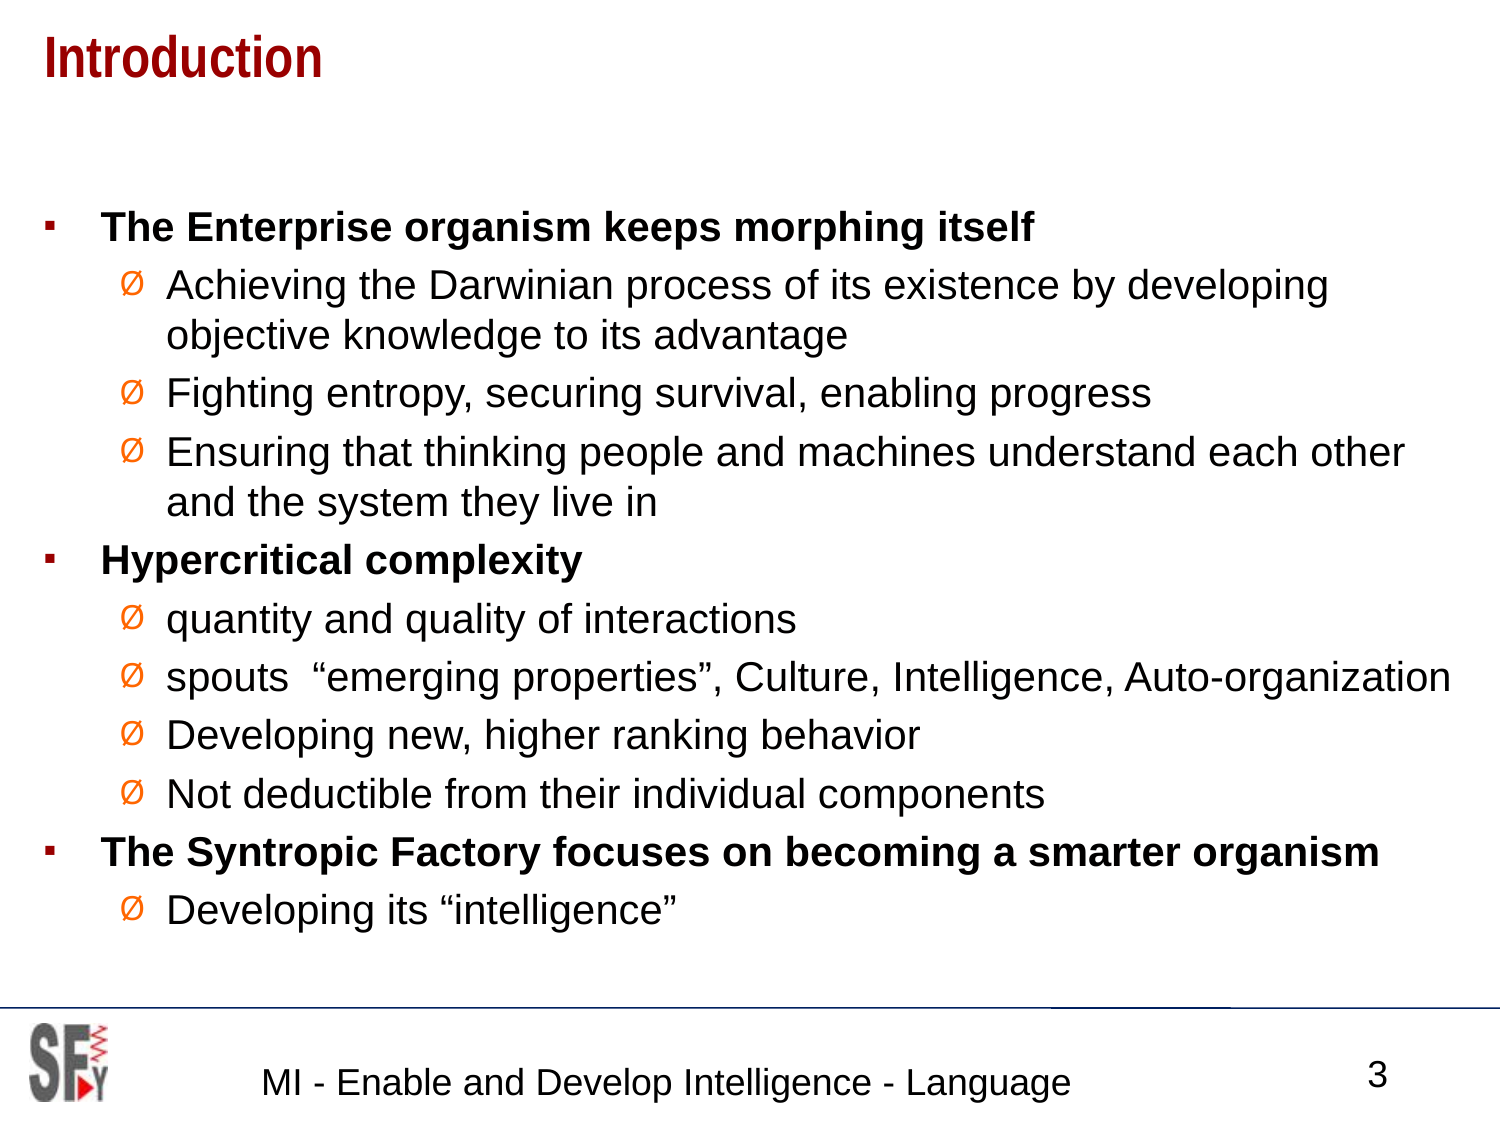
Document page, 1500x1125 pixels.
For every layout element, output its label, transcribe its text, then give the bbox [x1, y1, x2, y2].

footer MI - Enable and Develop Intelligence - Language [246, 1042, 1266, 1103]
picture [29, 1023, 108, 1102]
slide_number <numéro> [1352, 1034, 1490, 1103]
list The Enterprise organism keeps morphing itself Achieving the Darwinian process of its existence by developing objective knowledge to its advantage Fighting entropy, securing survival, enabling progress Ensuring that thinking people and machines understand each other and the system they live in Hypercritical complexity quantity and quality of interactions spouts “emerging properties”, Culture, Intelligence, Auto-organization Developing new, higher ranking behavior Not deductible from their individual components The Syntropic Factory focuses on becoming a smarter organism Developing its “intelligence” [29, 184, 1471, 988]
title Introduction [29, 12, 1471, 184]
